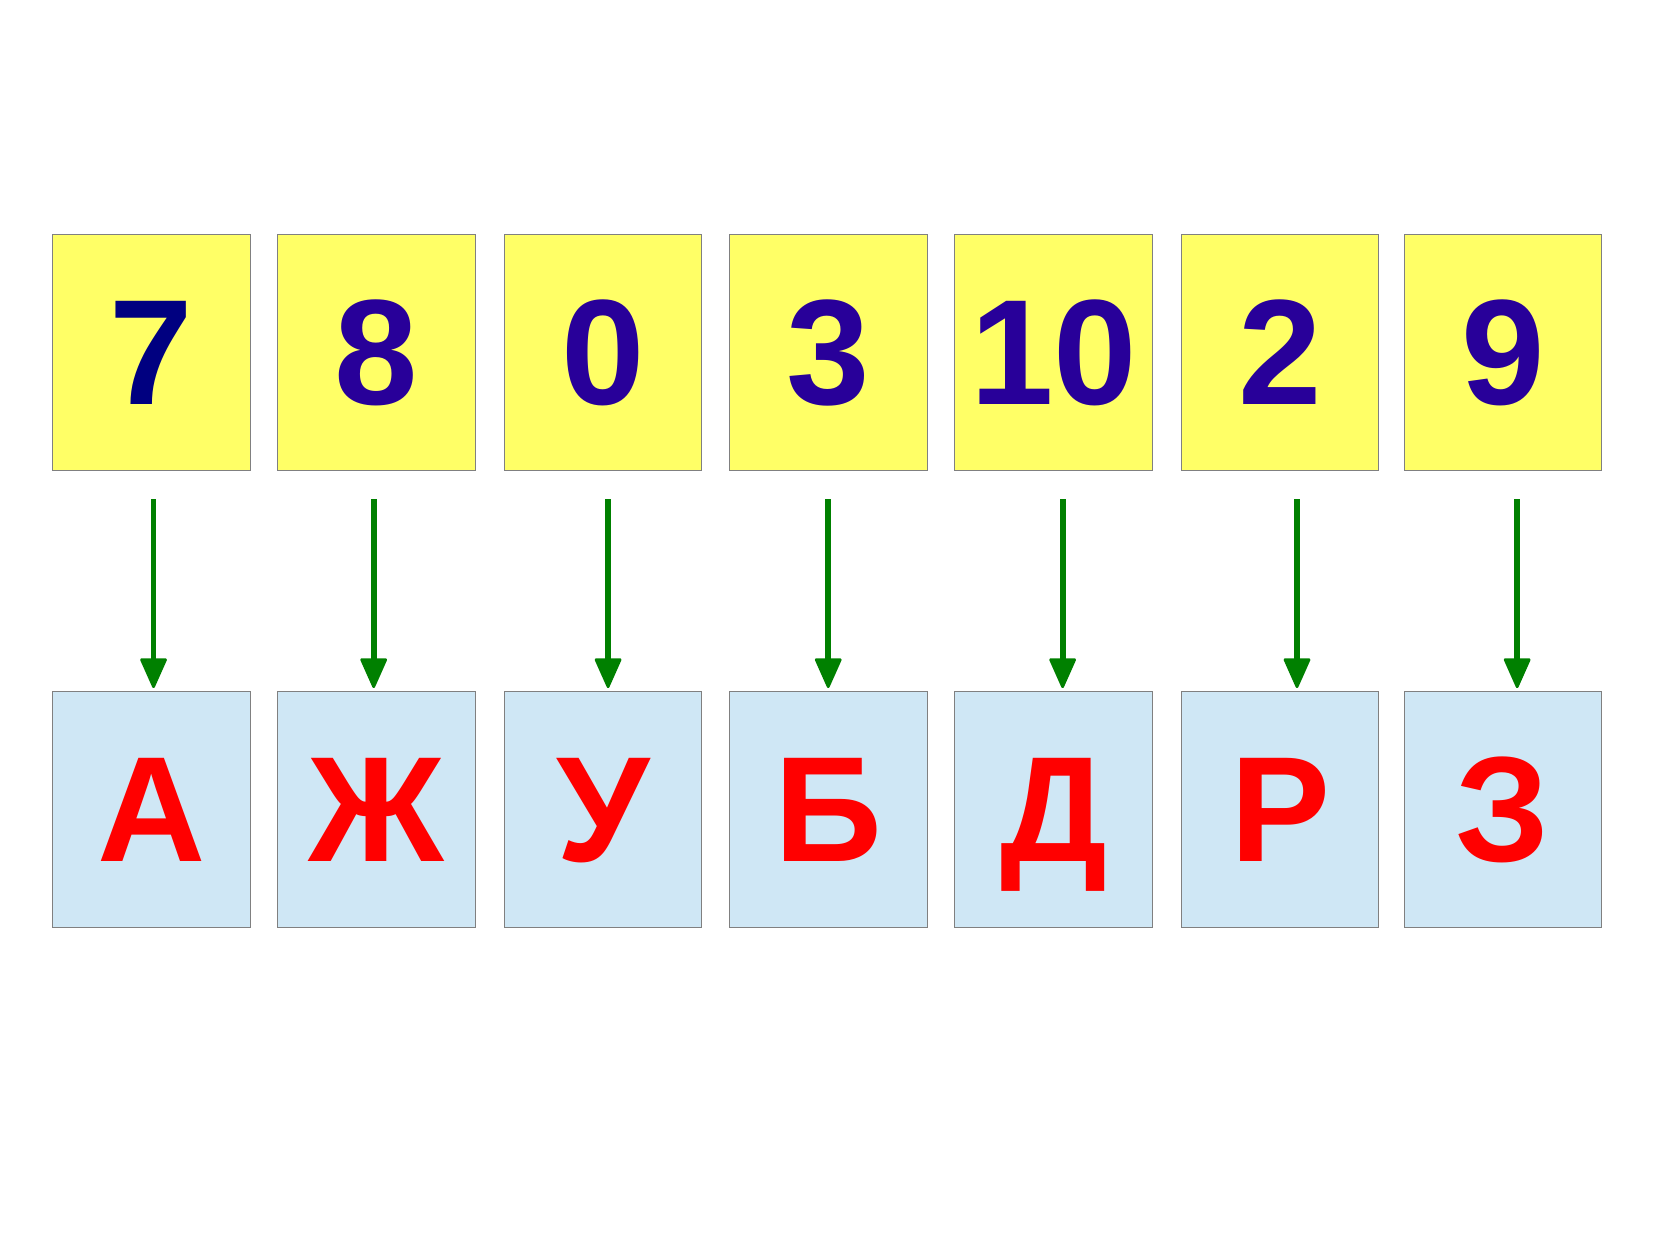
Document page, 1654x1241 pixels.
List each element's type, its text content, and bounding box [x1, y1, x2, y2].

text_box 0 [504, 234, 702, 471]
text_box [153, 377, 674, 500]
text_box З [1404, 691, 1602, 928]
text_box 8 [278, 234, 475, 471]
text_box 2 [1181, 234, 1379, 471]
text_box У [504, 691, 702, 928]
text_box Д [954, 691, 1153, 928]
text_box Б [729, 691, 928, 928]
text_box 10 [955, 234, 1152, 471]
text_box 3 [730, 234, 927, 471]
text_box 7 [53, 234, 250, 471]
text_box Ж [277, 691, 476, 928]
text_box 9 [1404, 234, 1602, 471]
text_box А [52, 691, 251, 928]
text_box Р [1181, 691, 1379, 928]
